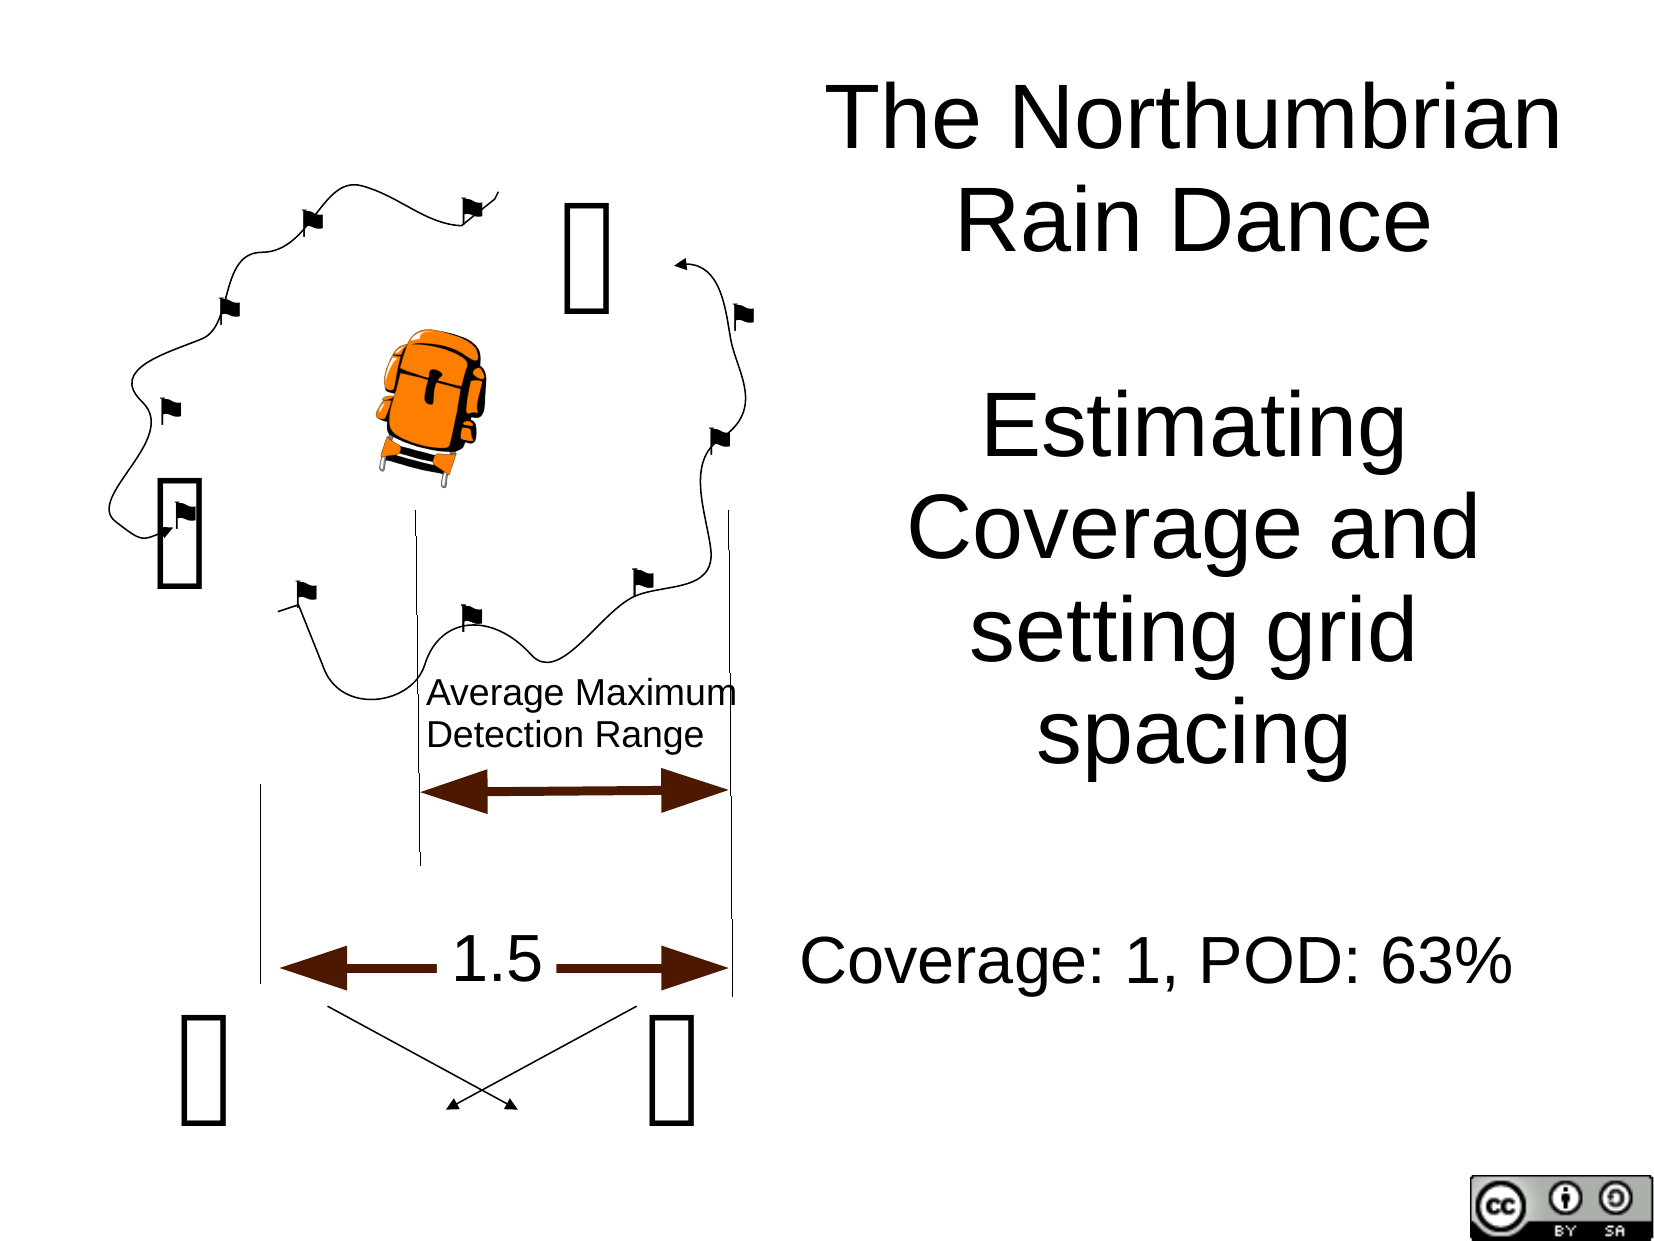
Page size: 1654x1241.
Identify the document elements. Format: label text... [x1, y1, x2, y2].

text_box Coverage: 1, POD: 63% [784, 912, 1589, 1006]
text_box  [630, 958, 827, 1141]
text_box ⚑ [440, 181, 508, 251]
text_box ⚑ [711, 287, 780, 357]
text_box ⚑ [439, 588, 508, 658]
text_box ⚑ [153, 485, 221, 556]
text_box  [161, 958, 359, 1141]
text_box 1.5 [436, 909, 557, 1003]
text_box  [348, 958, 359, 964]
text_box  [544, 146, 741, 328]
text_box ⚑ [274, 565, 342, 635]
text_box ⚑ [280, 193, 349, 263]
text_box ⚑ [198, 282, 266, 352]
title The Northumbrian Rain Dance Estimating Coverage and setting grid spacing [806, 65, 1583, 784]
text_box ⚑ [139, 382, 207, 452]
text_box  [138, 421, 335, 603]
text_box Average Maximum Detection Range [411, 663, 753, 763]
picture [360, 320, 501, 493]
picture [1470, 1175, 1654, 1241]
text_box ⚑ [688, 411, 756, 481]
text_box  [630, 958, 661, 964]
text_box ⚑ [611, 553, 679, 623]
